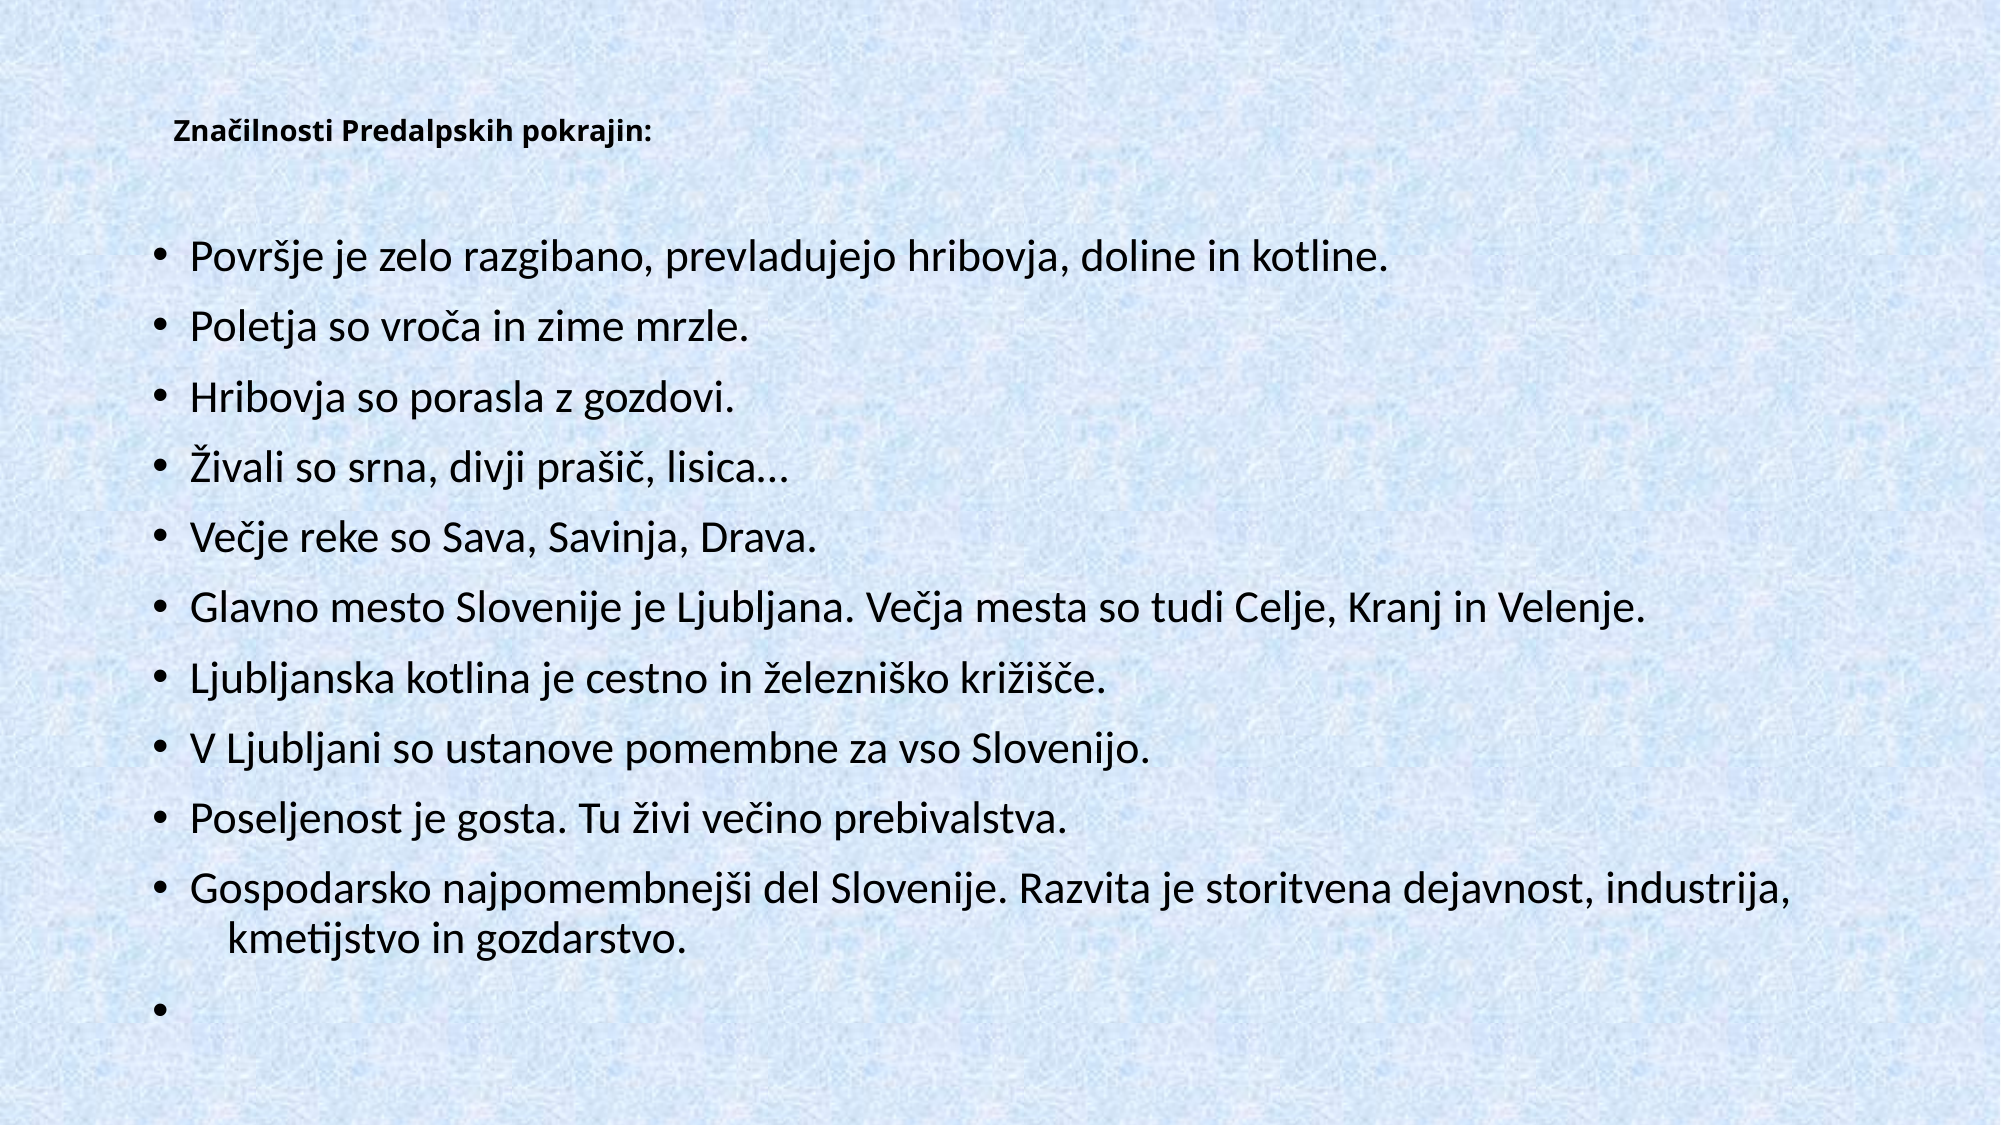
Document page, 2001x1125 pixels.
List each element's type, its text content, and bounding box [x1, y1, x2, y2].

list Površje je zelo razgibano, prevladujejo hribovja, doline in kotline. Poletja so vroča in zime mrzle. Hribovja so porasla z gozdovi. Živali so srna, divji prašič, lisica… Večje reke so Sava, Savinja, Drava. Glavno mesto Slovenije je Ljubljana. Večja mesta so tudi Celje, Kranj in Velenje. Ljubljanska kotlina je cestno in železniško križišče. V Ljubljani so ustanove pomembne za vso Slovenijo. Poseljenost je gosta. Tu živi večino prebivalstva. Gospodarsko najpomembnejši del Slovenije. Razvita je storitvena dejavnost, industrija, kmetijstvo in gozdarstvo. [137, 224, 1863, 989]
title Značilnosti Predalpskih pokrajin: [137, 55, 1863, 207]
